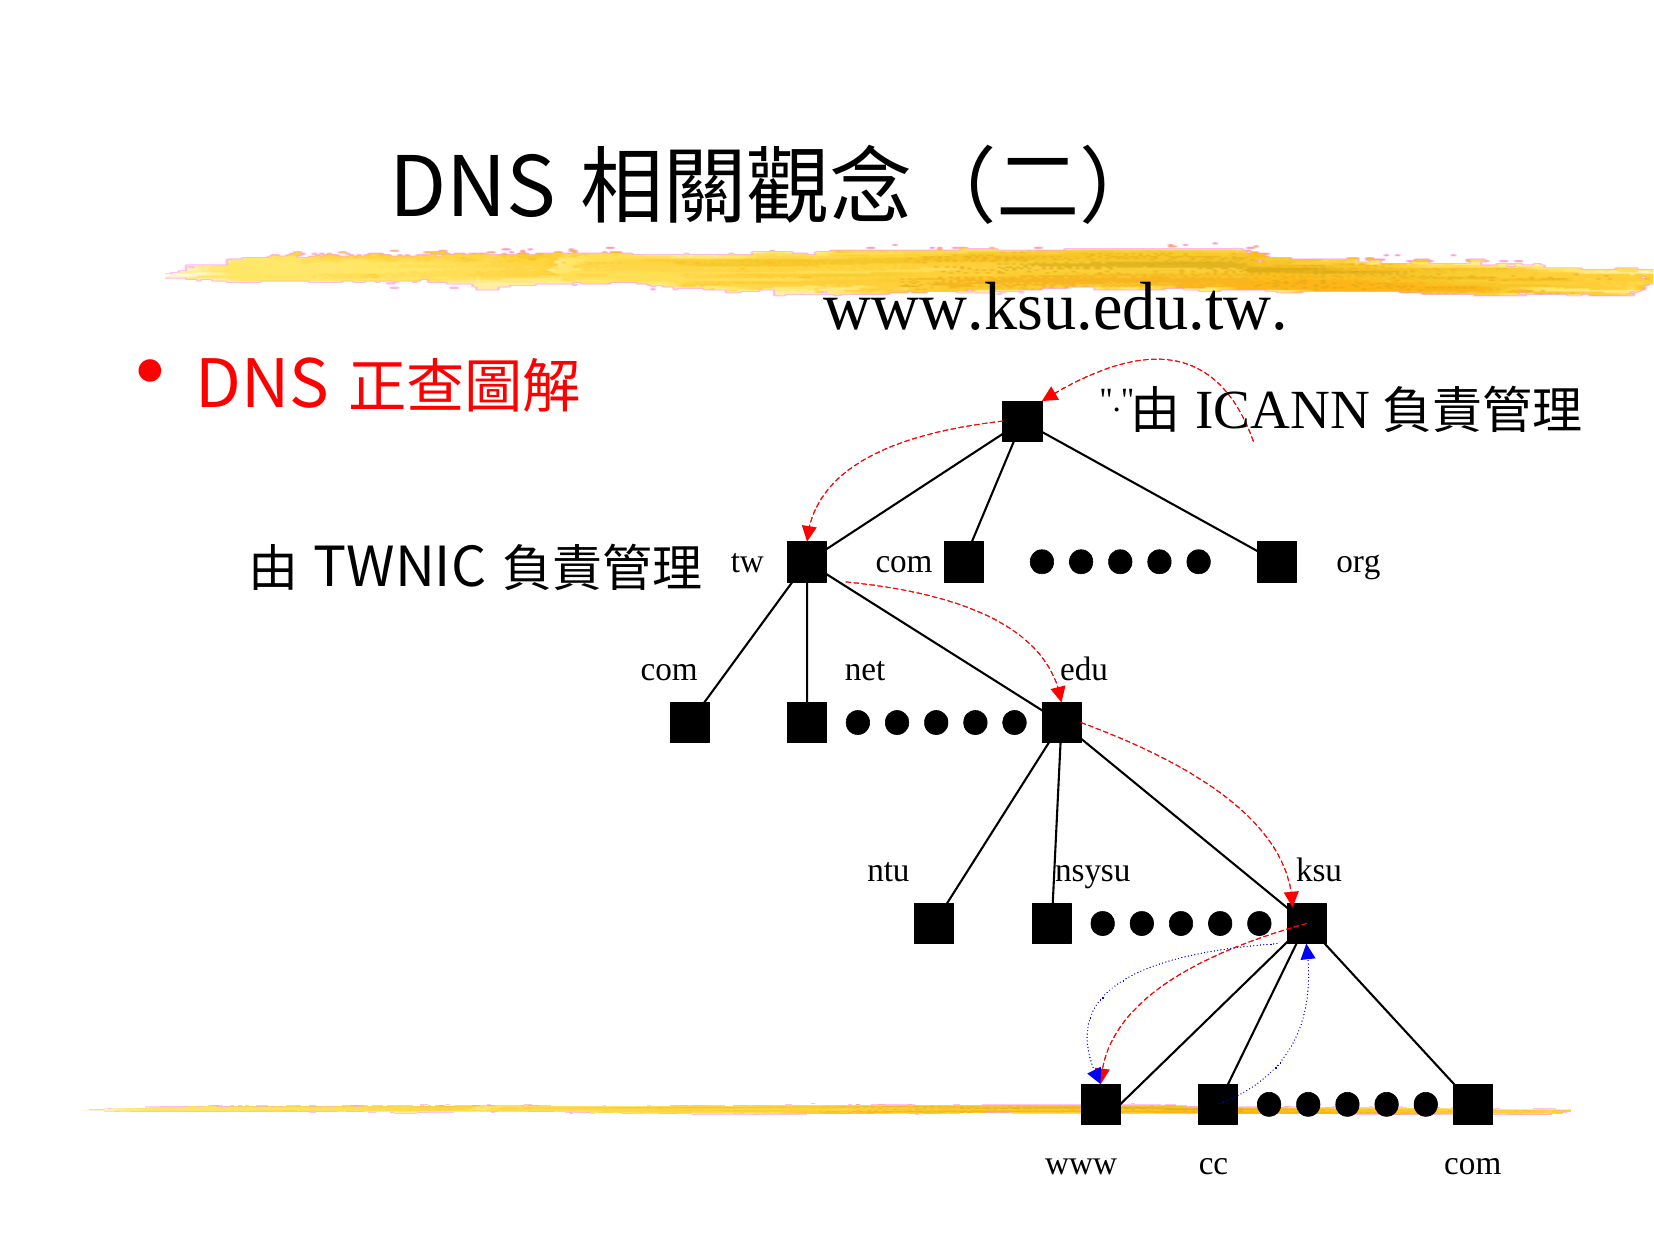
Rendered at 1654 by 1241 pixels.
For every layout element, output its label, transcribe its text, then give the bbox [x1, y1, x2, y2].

picture [165, 237, 1654, 308]
text_box 由ICANN負責管理 [1116, 358, 1625, 451]
picture [1534, 1102, 1571, 1117]
picture [82, 1102, 619, 1117]
title DNS相關觀念（二） [73, 41, 1479, 249]
chart [619, 264, 1534, 1201]
text_box 由TWNIC負責管理 [234, 509, 733, 611]
list DNS正查圖解 [124, 316, 619, 1061]
